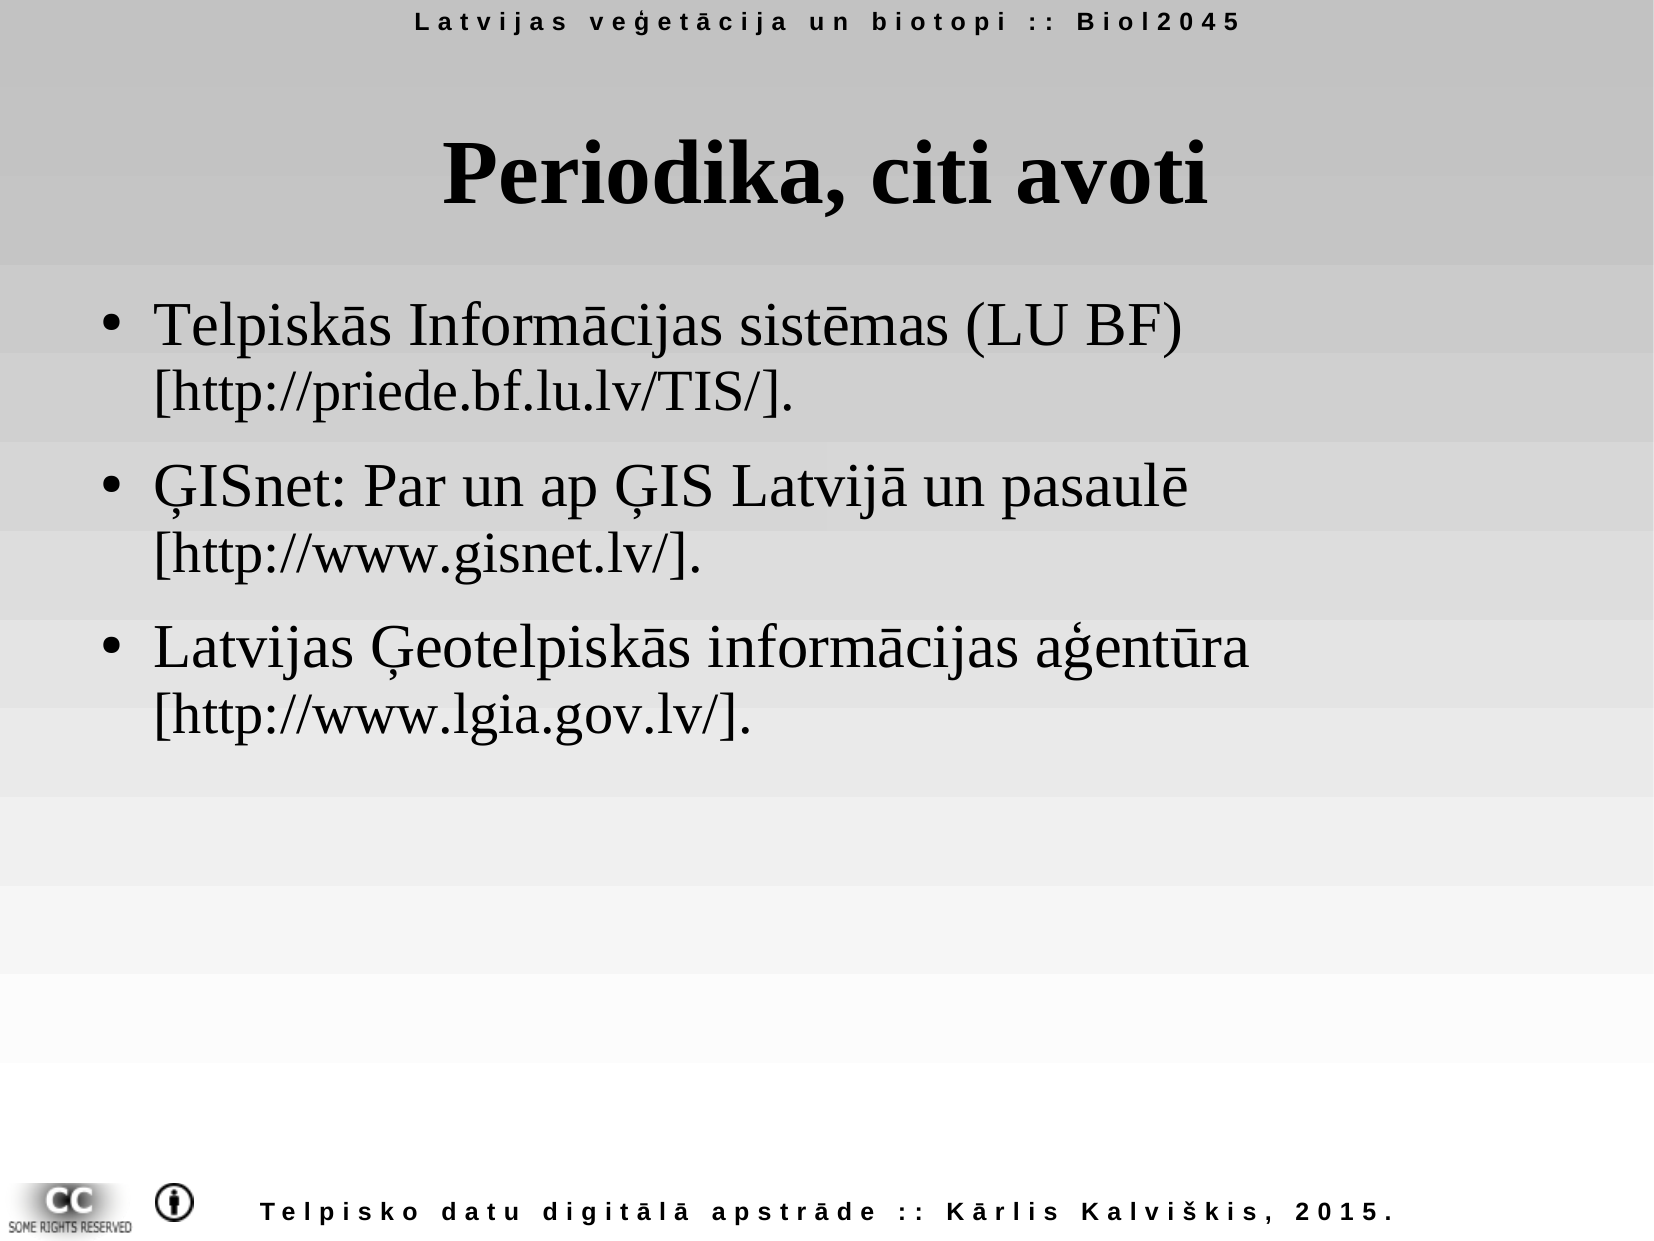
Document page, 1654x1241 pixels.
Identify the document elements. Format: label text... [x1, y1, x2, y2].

list Telpiskās Informācijas sistēmas (LU BF) [http://priede.bf.lu.lv/TIS/]. ĢISnet: Par un ap ĢIS Latvijā un pasaulē [http://www.gisnet.lv/]. Latvijas Ģeotelpiskās informācijas aģentūra [http://www.lgia.gov.lv/]. [82, 289, 1571, 1098]
title Periodika, citi avoti [29, 56, 1625, 289]
picture [0, 0, 1654, 1241]
